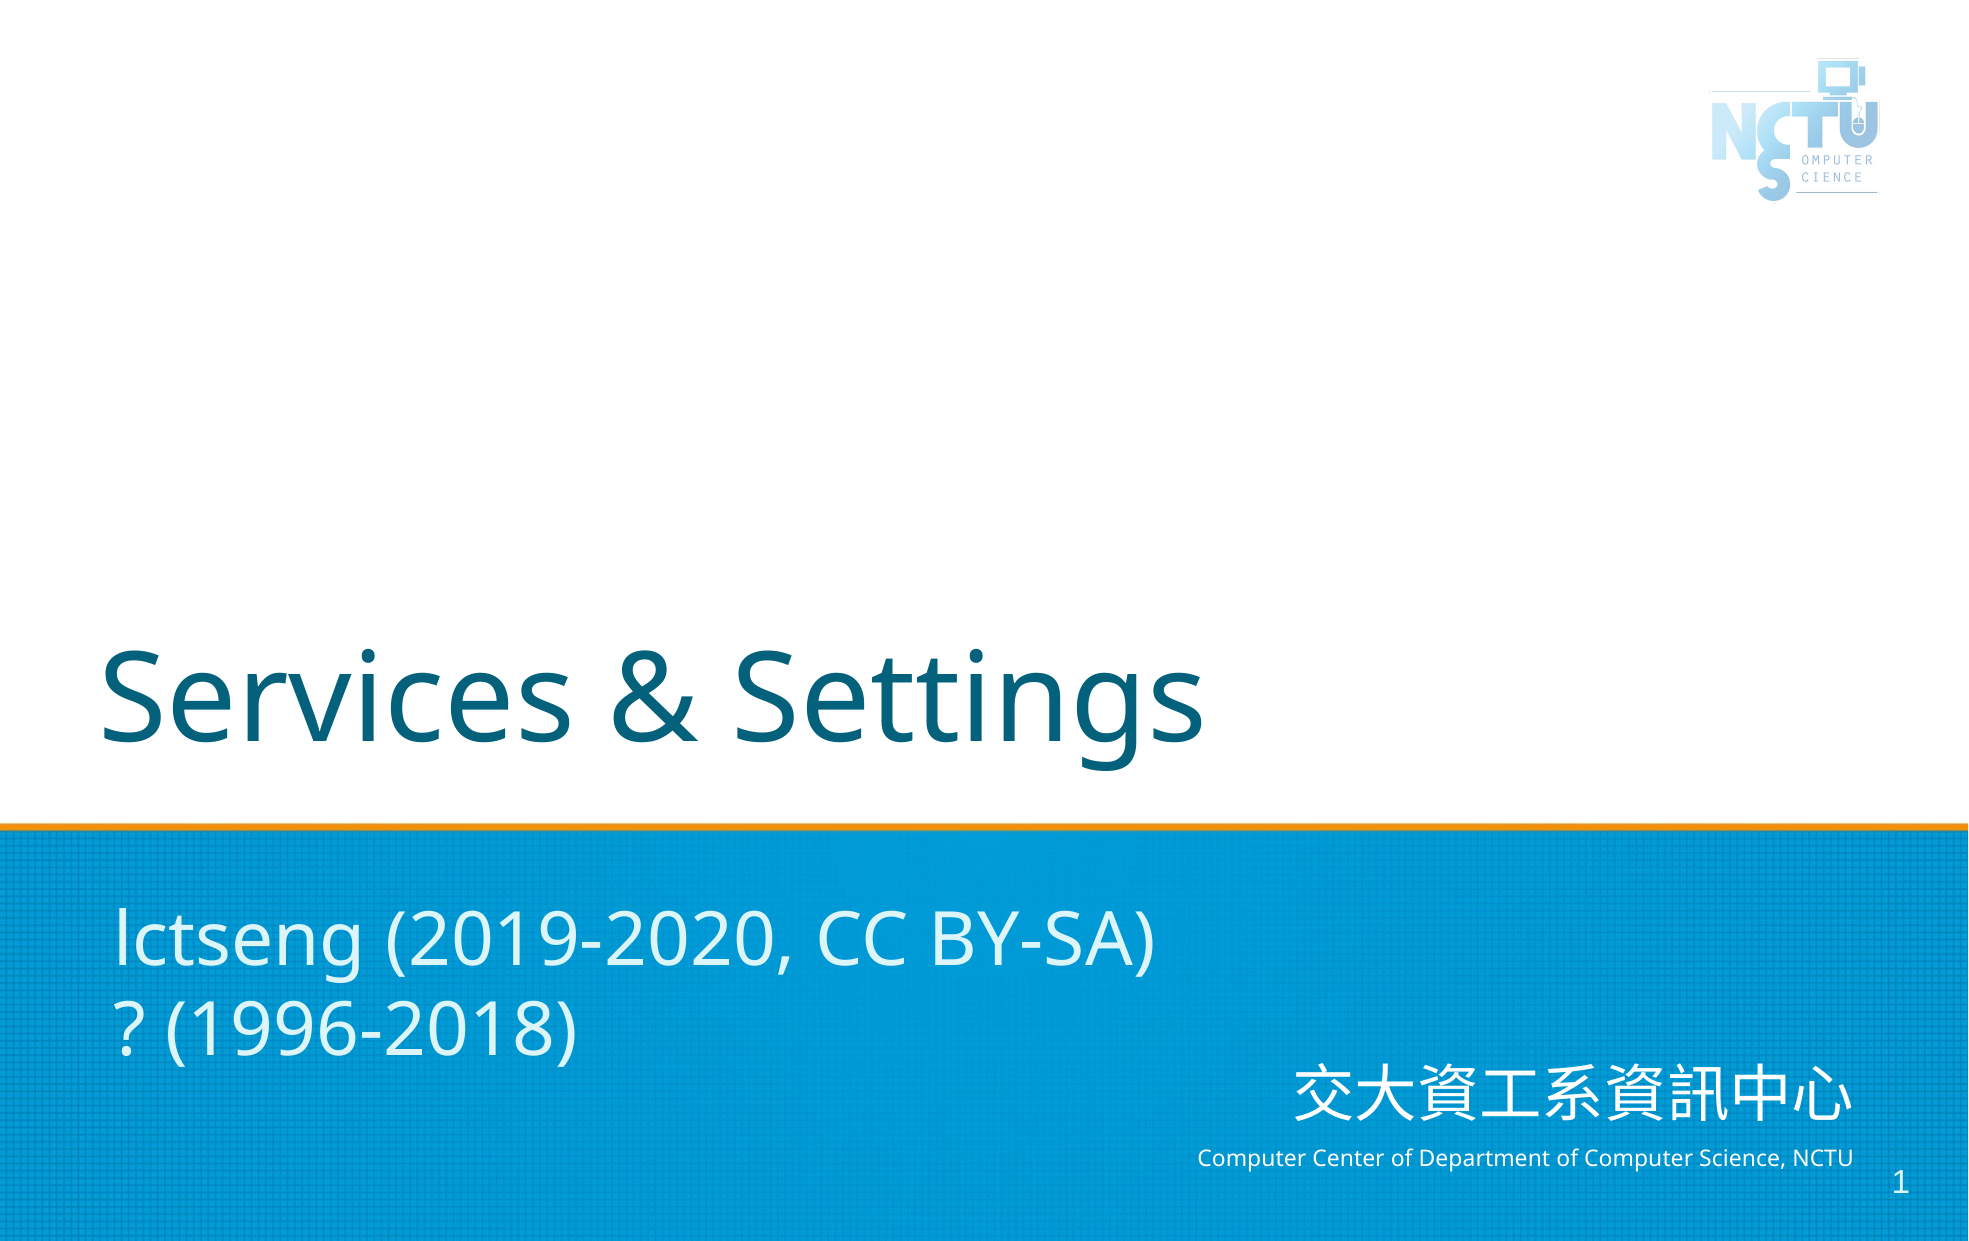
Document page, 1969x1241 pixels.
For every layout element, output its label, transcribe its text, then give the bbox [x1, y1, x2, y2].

subtitle lctseng (2019-2020, CC BY-SA) ? (1996-2018) [98, 875, 1783, 1103]
title Services & Settings [98, 559, 1870, 767]
picture [0, 0, 1969, 832]
slide_number <number> [1841, 1145, 1960, 1241]
